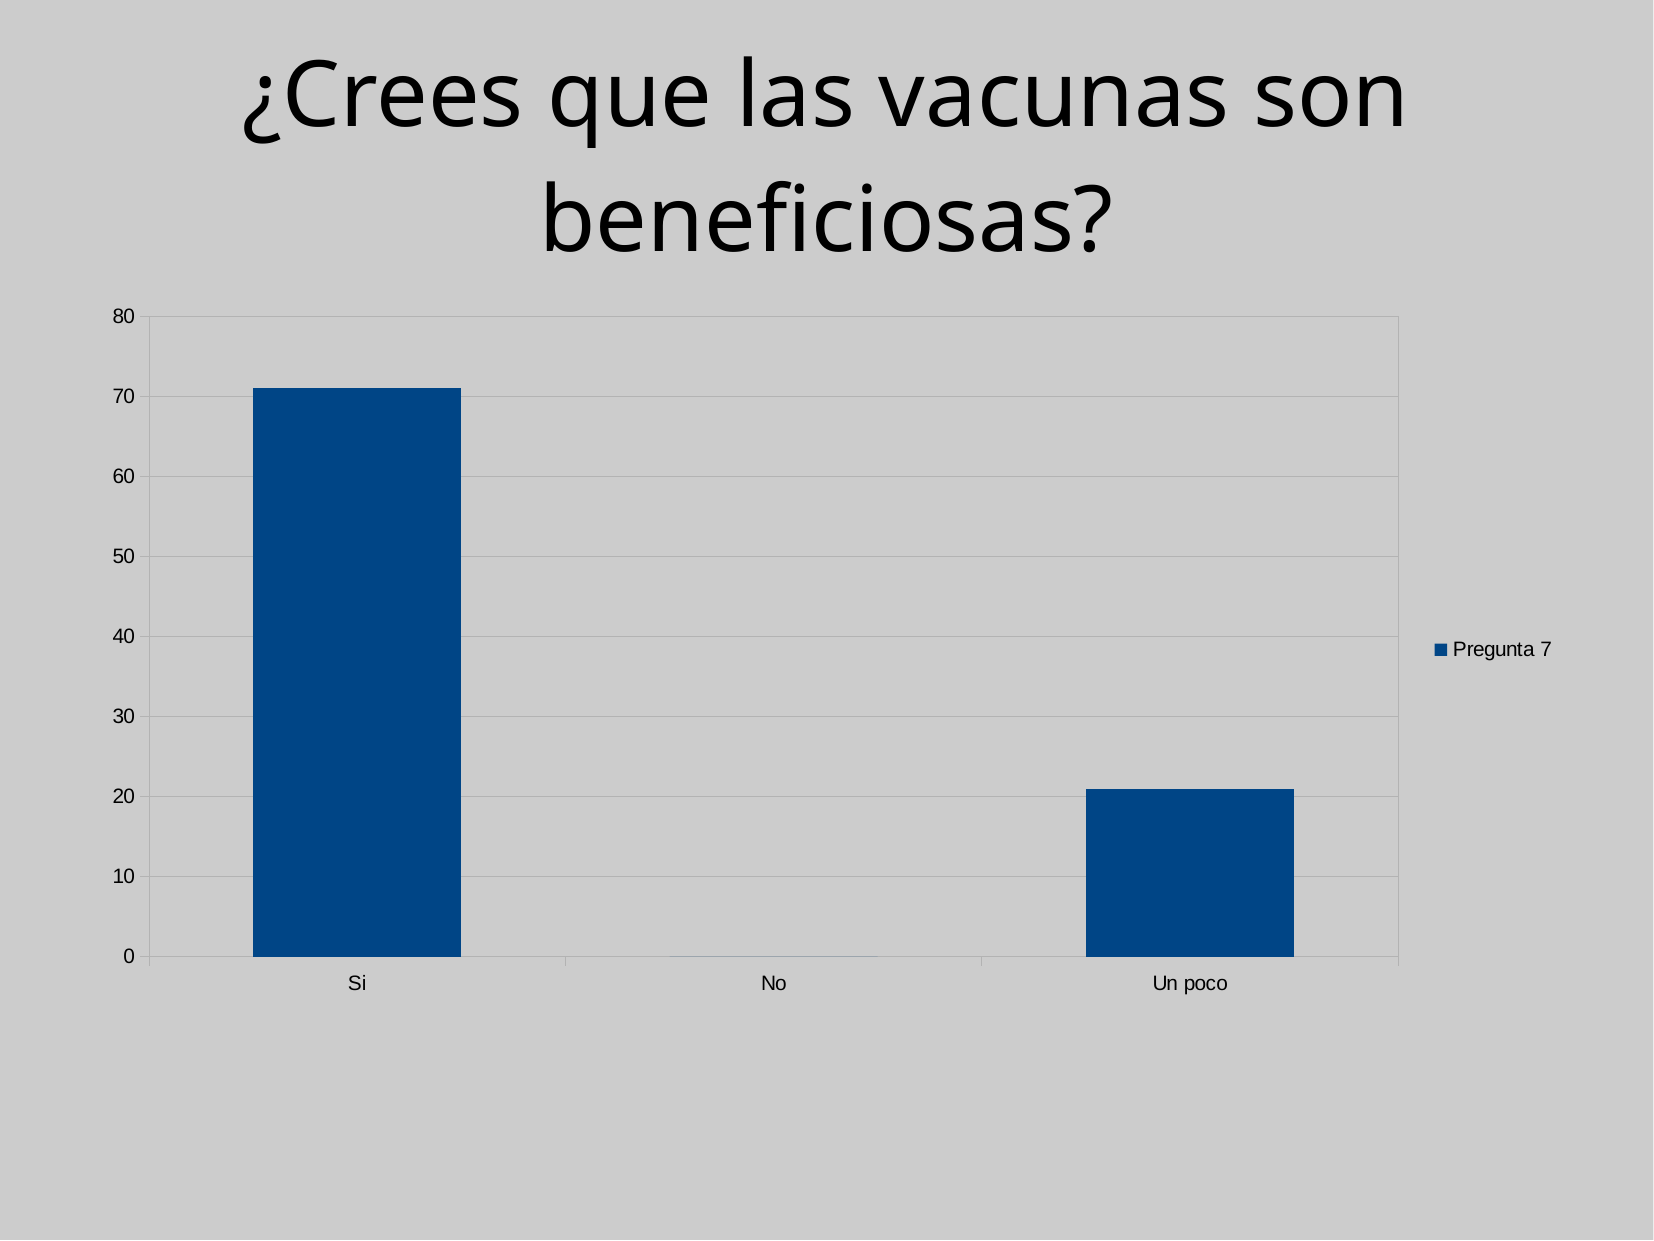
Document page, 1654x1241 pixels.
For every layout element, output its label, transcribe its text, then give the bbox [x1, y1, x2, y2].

chart [82, 290, 1571, 1010]
title ¿Crees que las vacunas son beneficiosas? [82, 25, 1571, 281]
